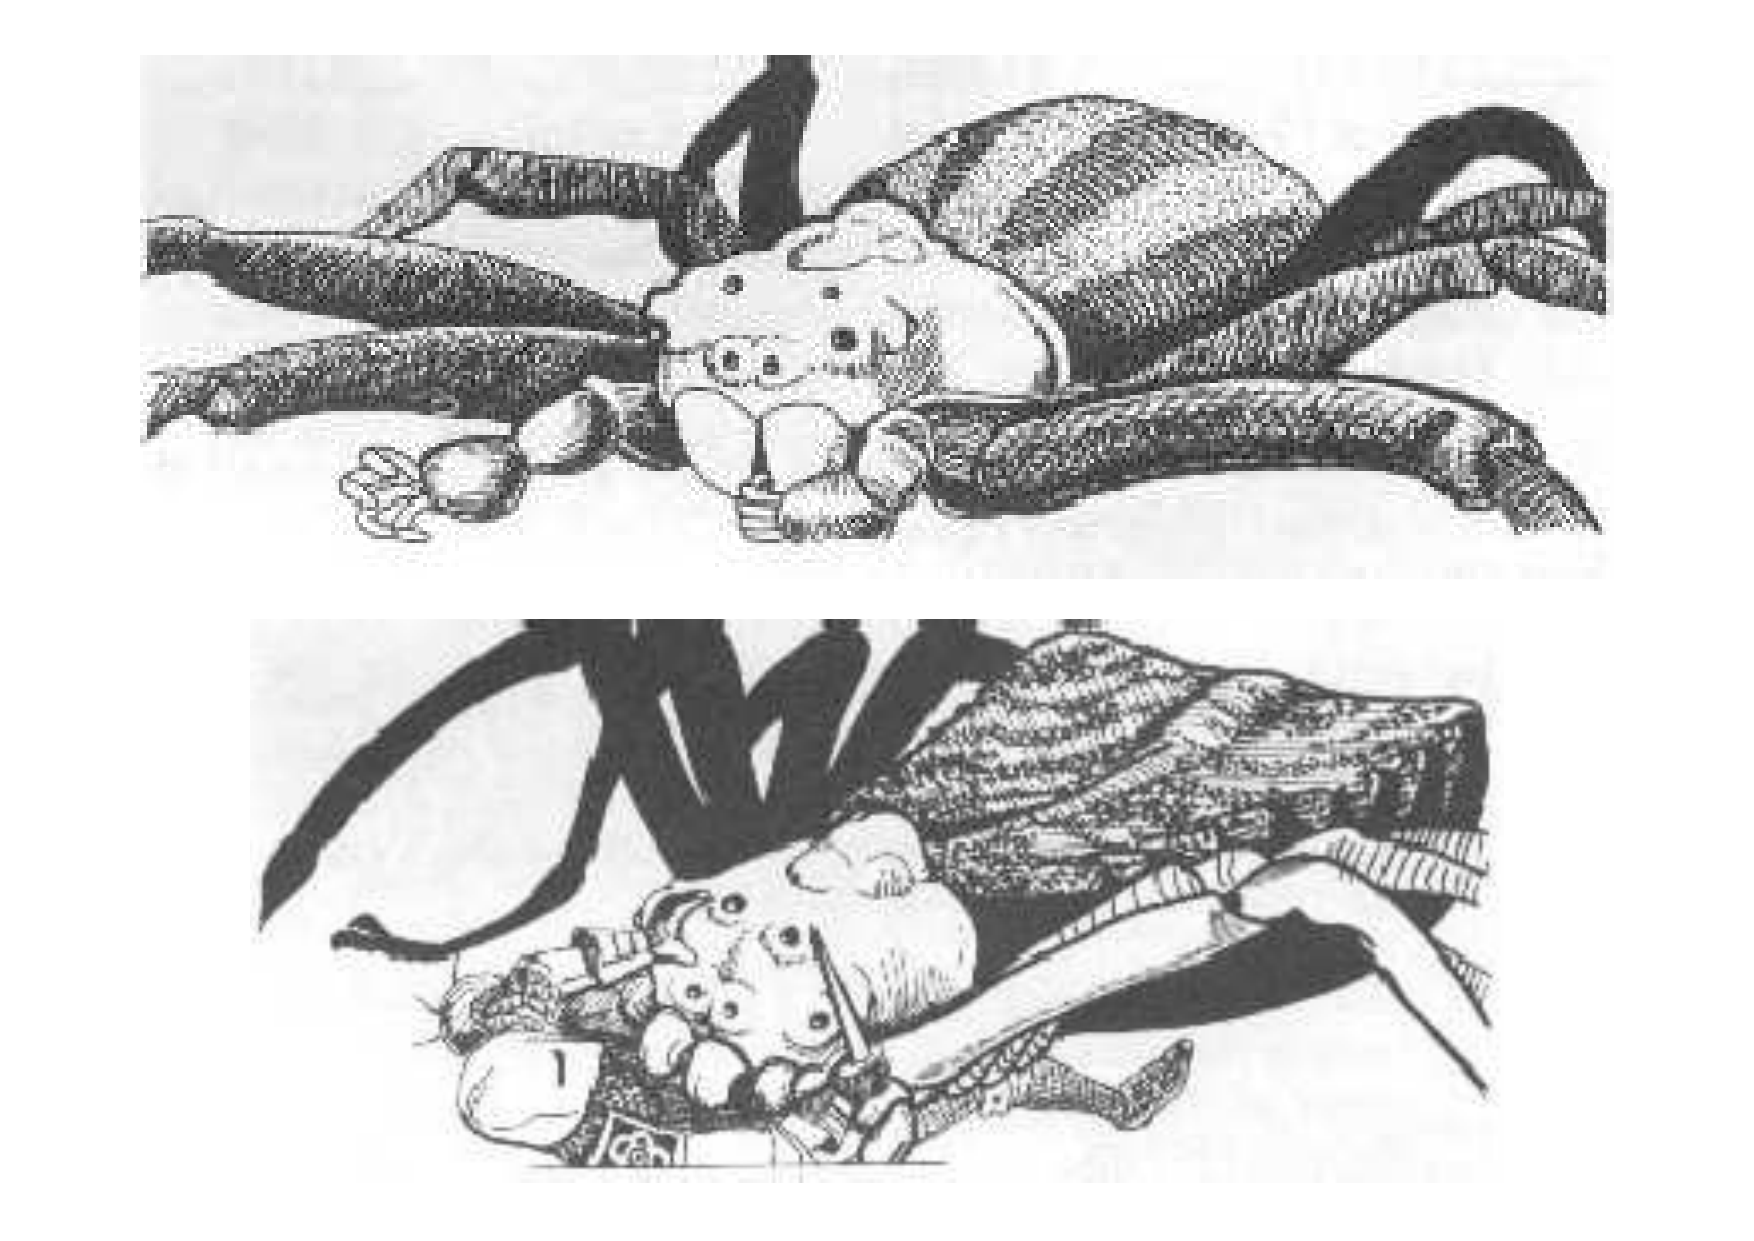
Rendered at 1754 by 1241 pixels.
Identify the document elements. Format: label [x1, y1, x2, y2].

picture [250, 619, 1504, 1183]
picture [140, 55, 1614, 579]
